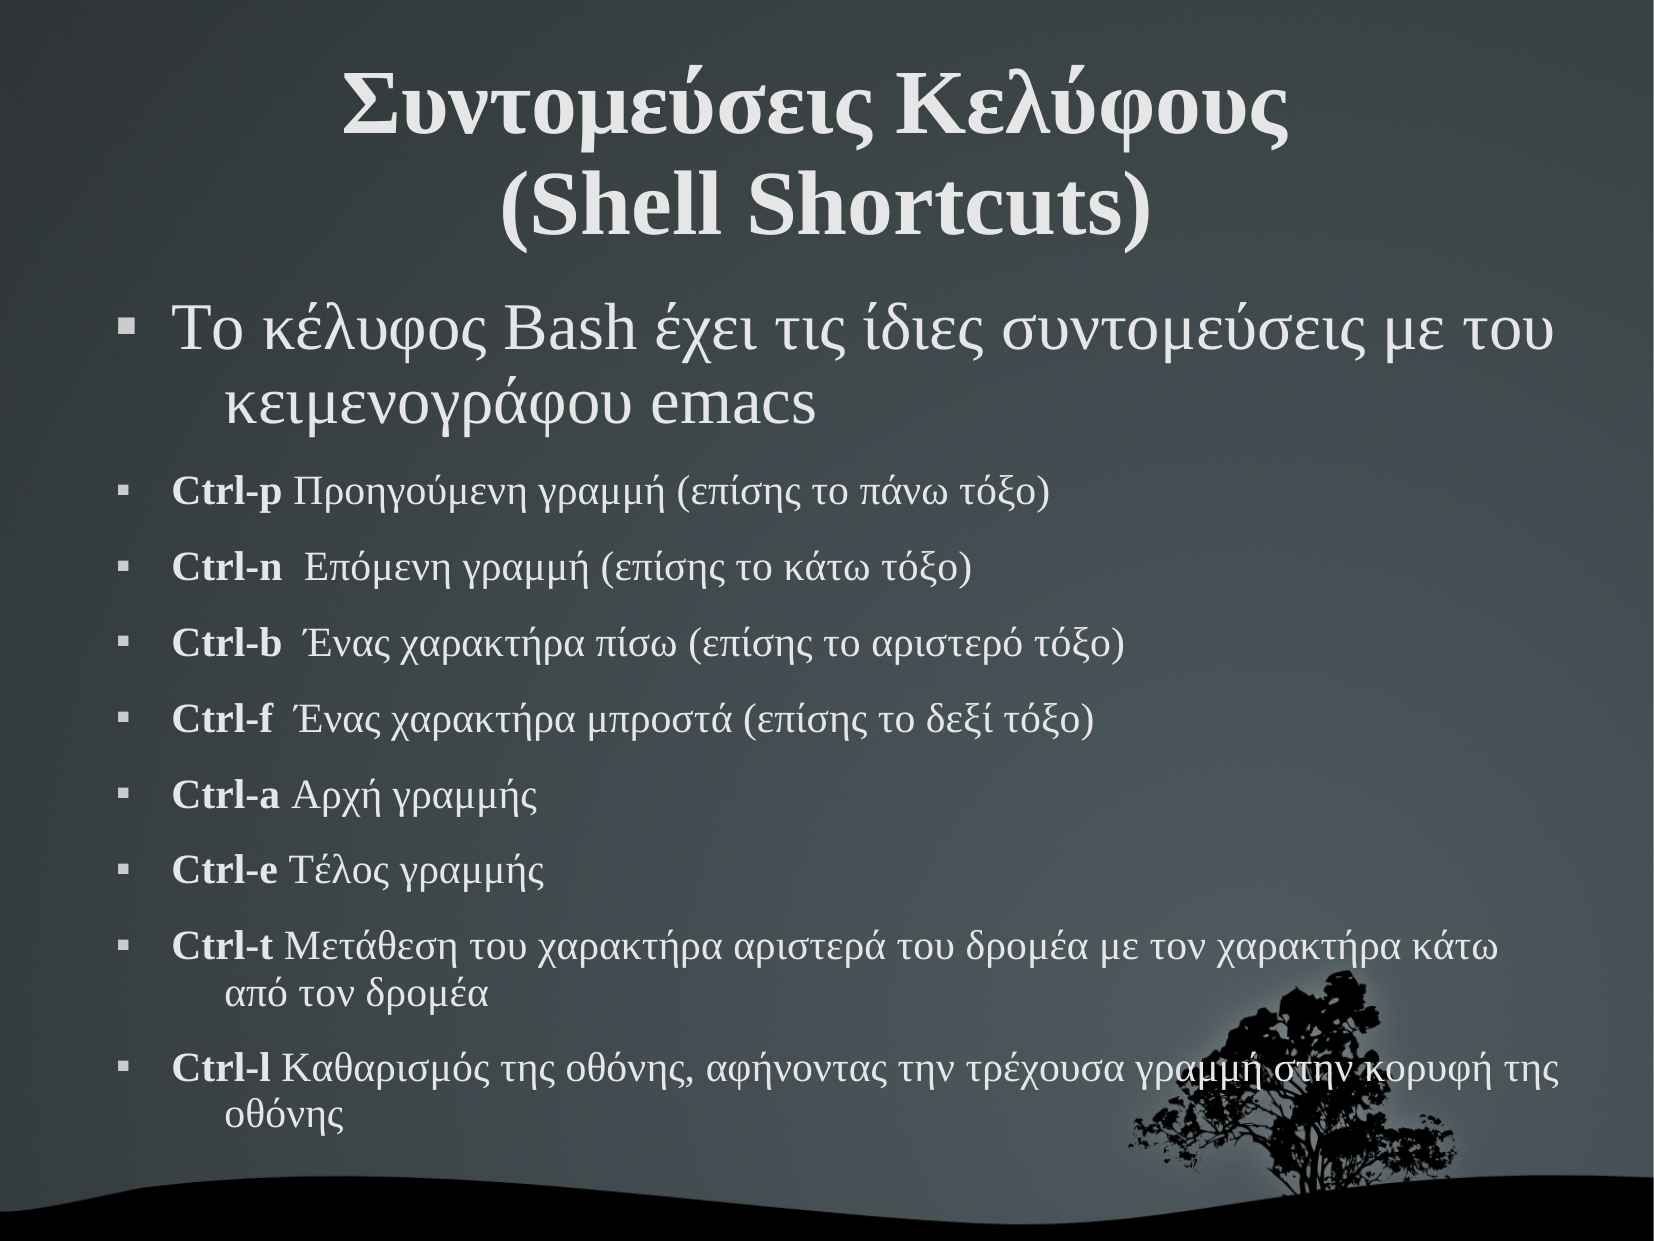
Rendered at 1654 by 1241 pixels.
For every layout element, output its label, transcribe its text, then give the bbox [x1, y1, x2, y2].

list Το κέλυφος Bash έχει τις ίδιες συντομεύσεις με του κειμενογράφου emacs Ctrl-p Προηγούμενη γραμμή (επίσης το πάνω τόξο) Ctrl-n Επόμενη γραμμή (επίσης το κάτω τόξο) Ctrl-b Ένας χαρακτήρα πίσω (επίσης το αριστερό τόξο) Ctrl-f Ένας χαρακτήρα μπροστά (επίσης το δεξί τόξο) Ctrl-a Αρχή γραμμής Ctrl-e Τέλος γραμμής Ctrl-t Μετάθεση του χαρακτήρα αριστερά του δρομέα με τον χαρακτήρα κάτω από τον δρομέα Ctrl-l Καθαρισμός της οθόνης, αφήνοντας την τρέχουσα γραμμή στην κορυφή της οθόνης [82, 290, 1571, 1241]
picture [0, 0, 1654, 1241]
title Συντομεύσεις Κελύφους (Shell Shortcuts) [82, 19, 1571, 287]
